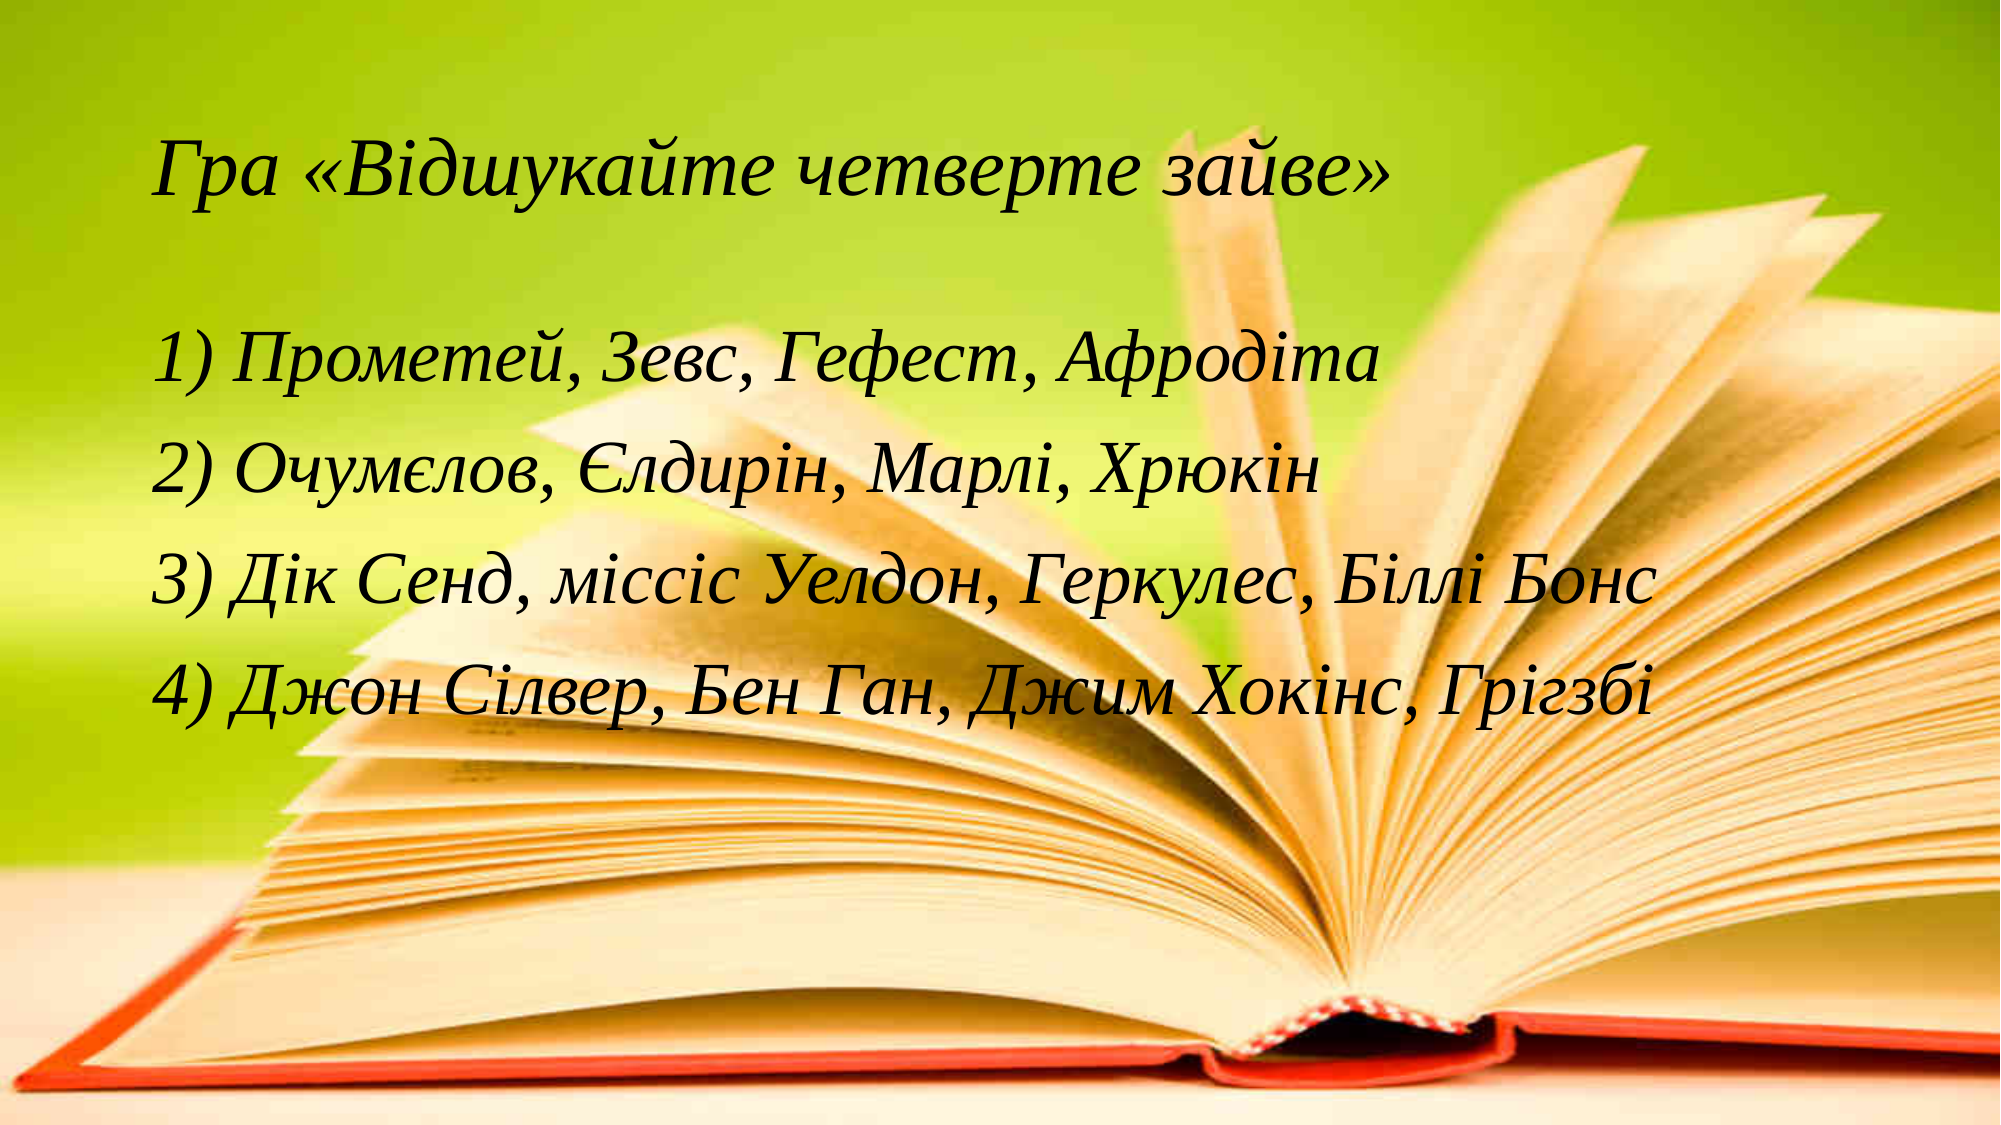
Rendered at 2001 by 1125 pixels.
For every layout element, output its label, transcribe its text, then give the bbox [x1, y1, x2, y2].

picture [0, 0, 2000, 1125]
list 1) Прометей, Зевс, Гефест, Афродіта 2) Очумєлов, Єлдирін, Марлі, Хрюкін 3) Дік Сенд, міссіс Уелдон, Геркулес, Біллі Бонс 4) Джон Сілвер, Бен Ган, Джим Хокінс, Грігзбі [137, 299, 1863, 1014]
title Гра «Відшукайте четверте зайве» [137, 59, 1863, 278]
